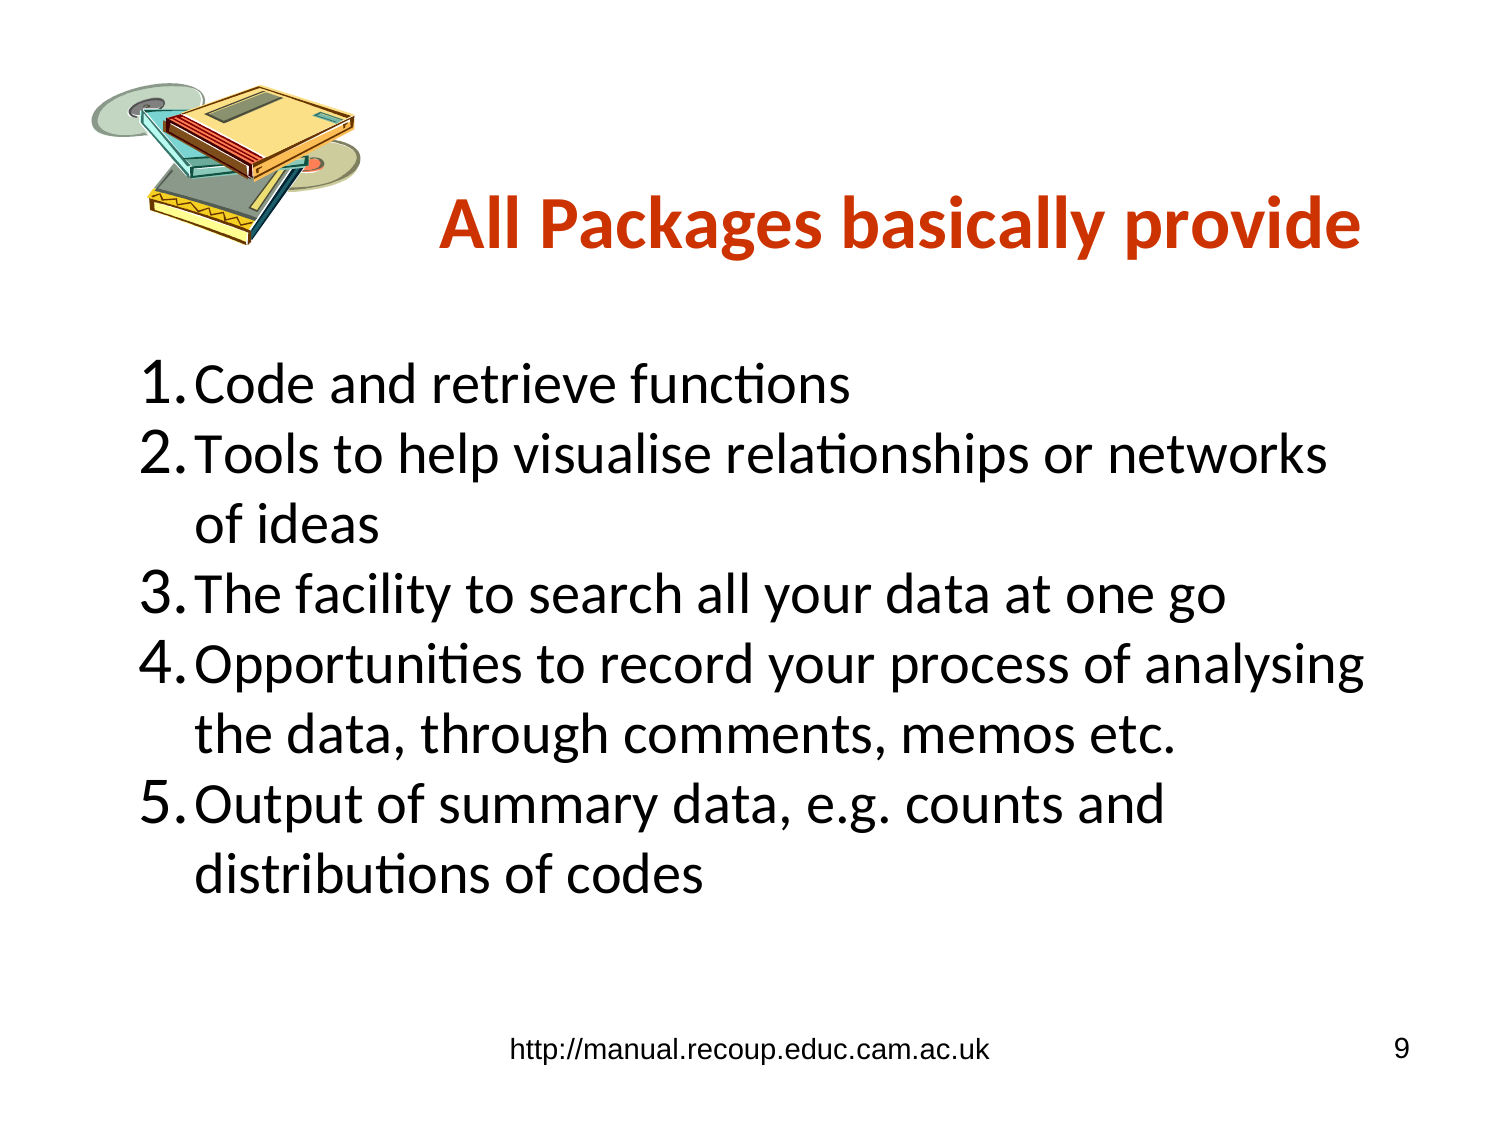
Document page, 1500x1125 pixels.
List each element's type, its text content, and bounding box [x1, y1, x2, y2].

text_box Code and retrieve functions Tools to help visualise relationships or networks of ideas The facility to search all your data at one go Opportunities to record your process of analysing the data, through comments, memos etc. Output of summary data, e.g. counts and distributions of codes [123, 337, 1400, 914]
title All Packages basically provide [76, 125, 1427, 313]
picture [88, 78, 366, 251]
